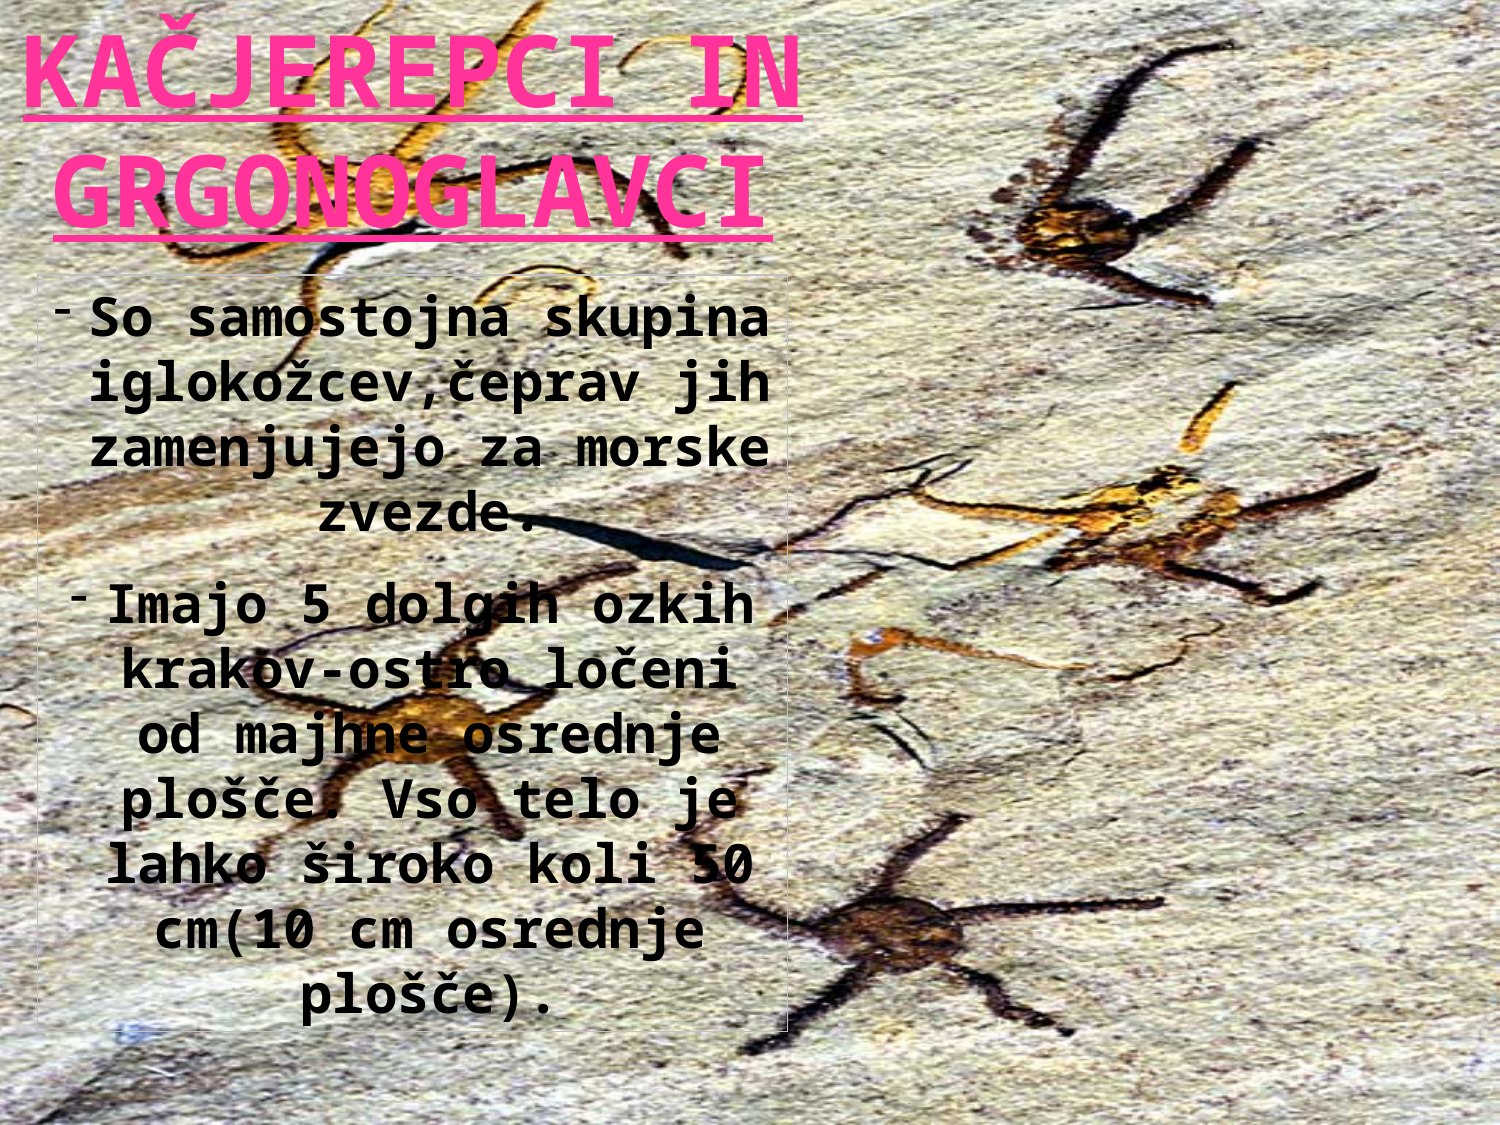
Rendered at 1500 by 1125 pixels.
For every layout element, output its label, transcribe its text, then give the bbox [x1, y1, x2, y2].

text_box KAČJEREPCI IN GRGONOGLAVCI [0, 0, 1163, 255]
text_box So samostojna skupina iglokožcev,čeprav jih zamenjujejo za morske zvezde. Imajo 5 dolgih ozkih krakov-ostro ločeni od majhne osrednje plošče. Vso telo je lahko široko koli 50 cm(10 cm osrednje plošče). [37, 275, 788, 1032]
picture [0, 0, 1500, 1125]
